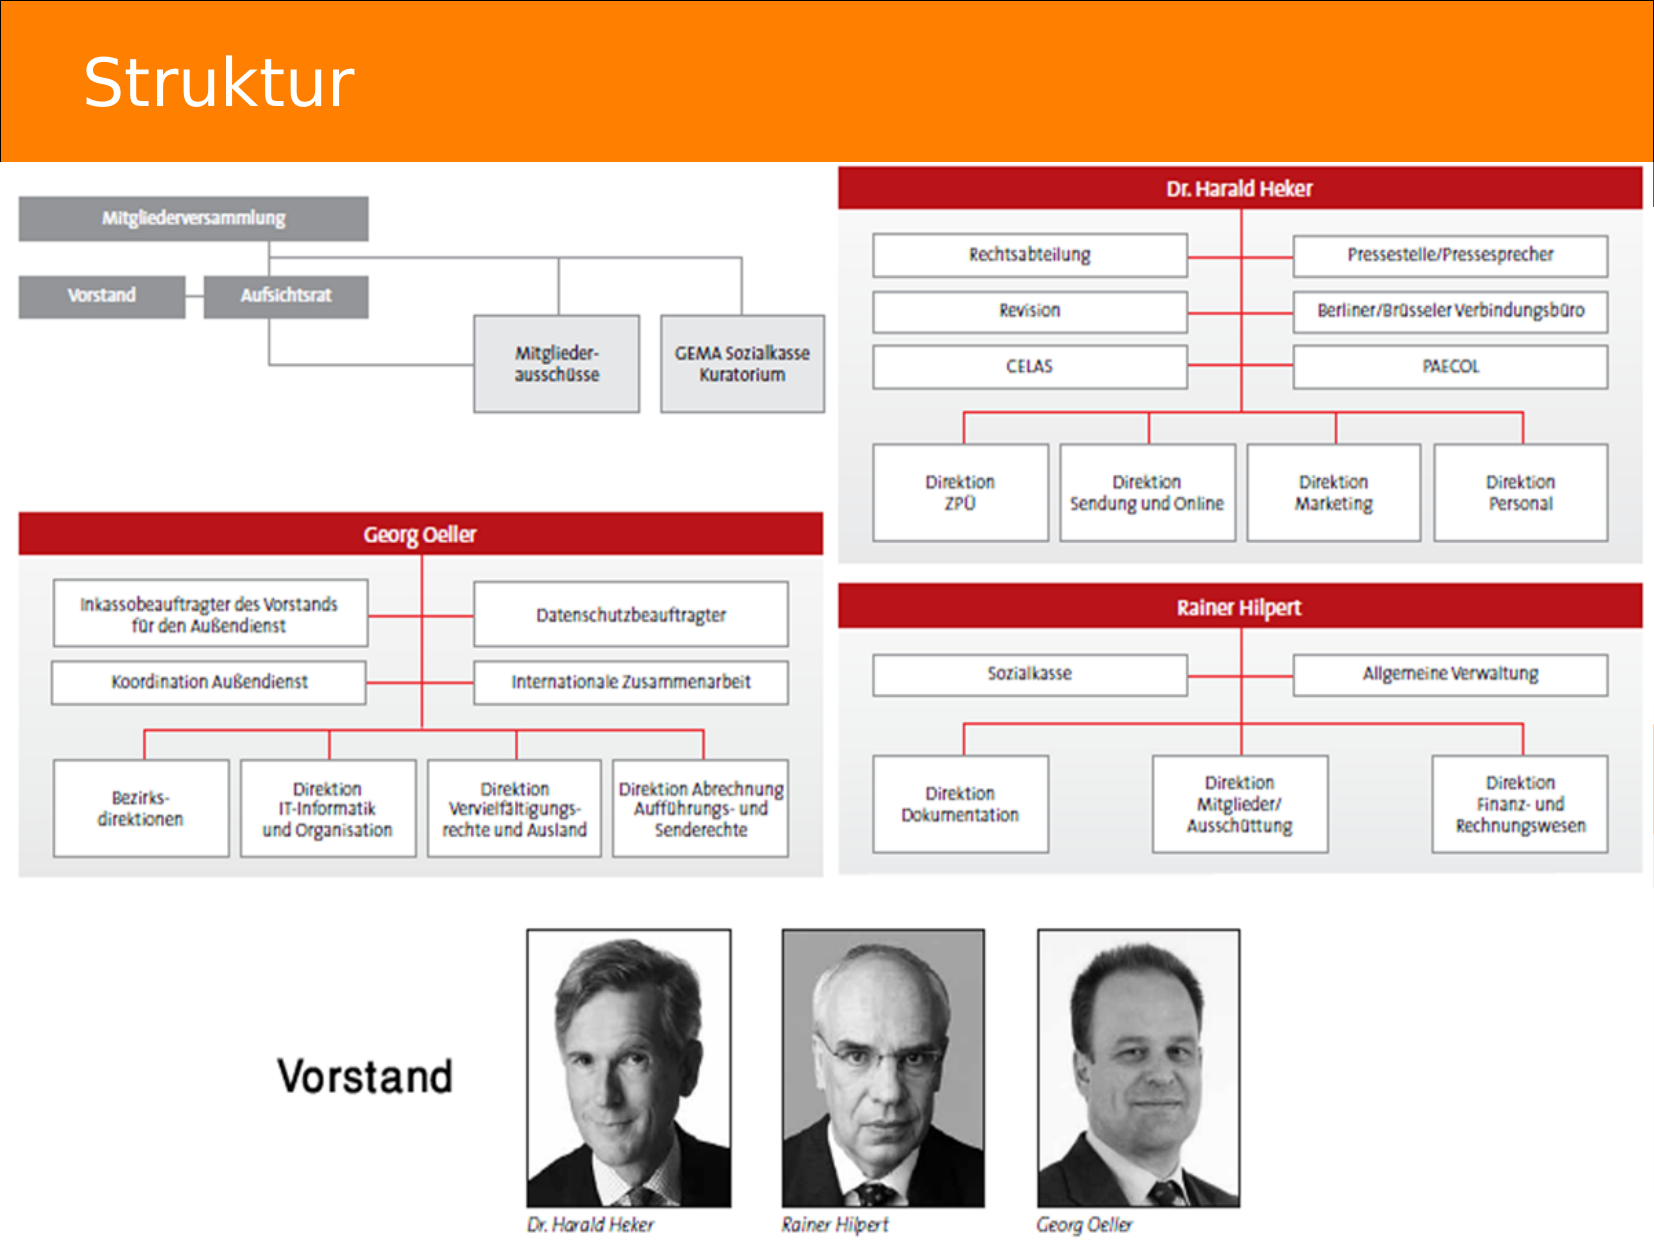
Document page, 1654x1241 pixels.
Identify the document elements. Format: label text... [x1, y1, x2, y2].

picture [0, 162, 1654, 1241]
title Struktur [82, 27, 1571, 141]
